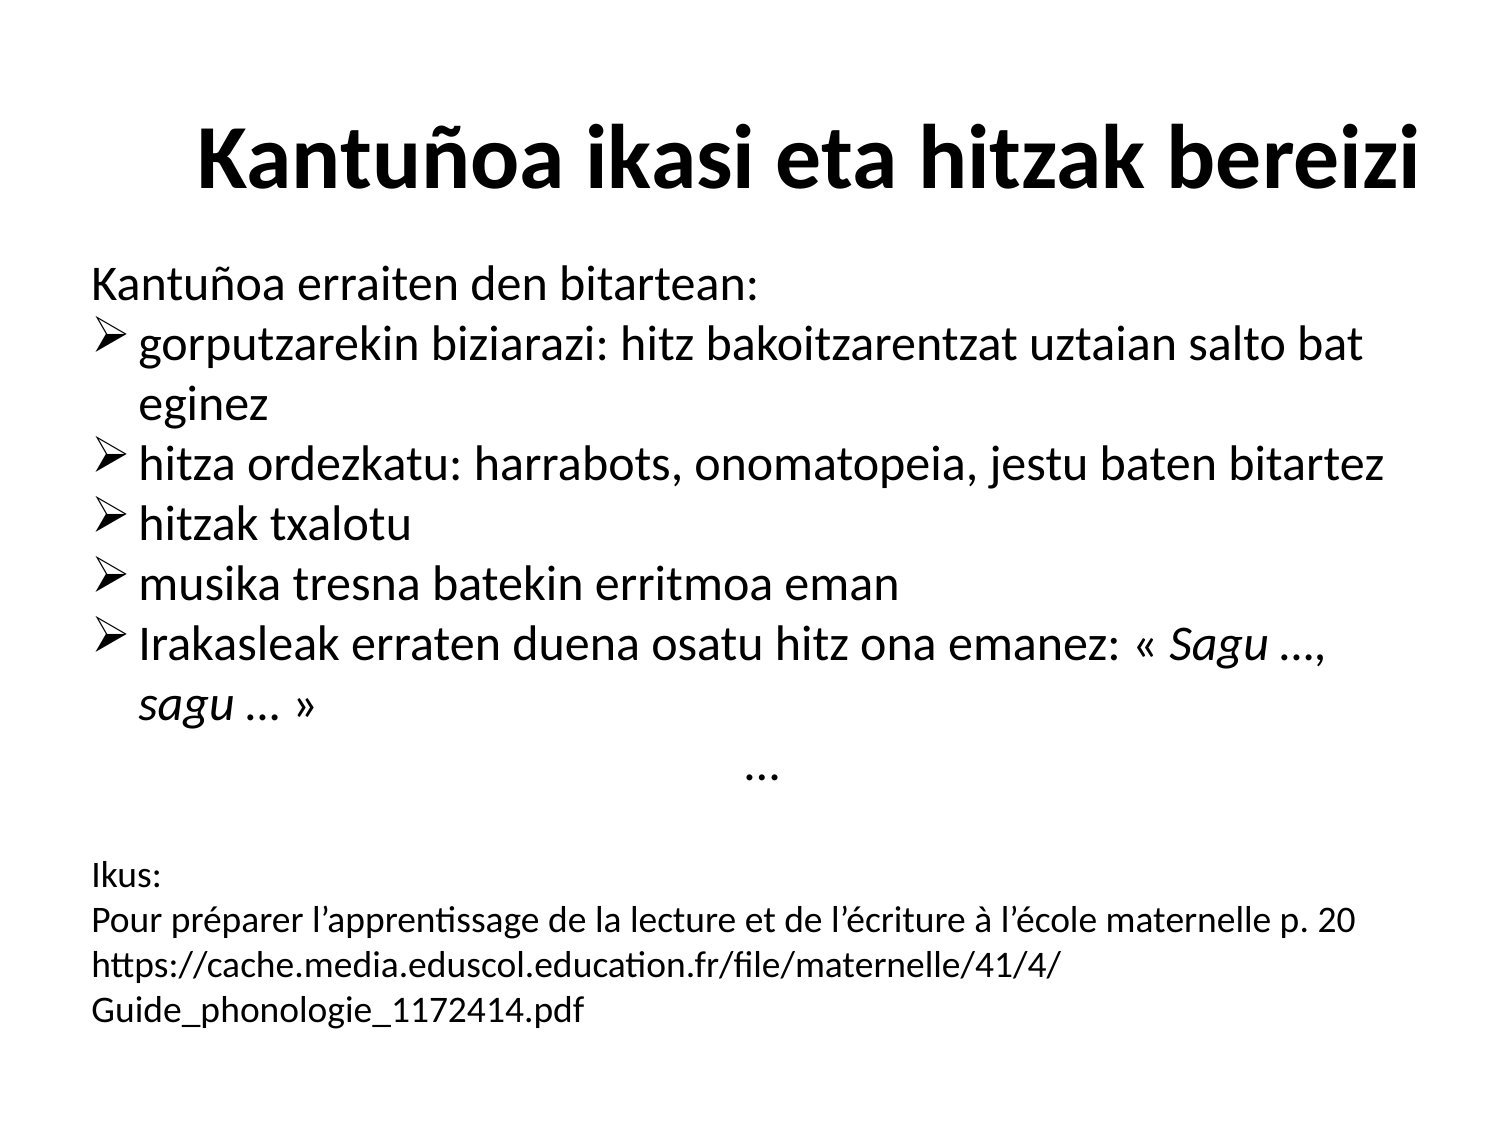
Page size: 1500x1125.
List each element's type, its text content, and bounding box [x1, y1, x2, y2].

text_box Kantuñoa ikasi eta hitzak bereizi [183, 89, 1448, 215]
text_box Ikus: Pour préparer l’apprentissage de la lecture et de l’écriture à l’école maternelle p. 20 https://cache.media.eduscol.education.fr/file/maternelle/41/4/Guide_phonologie_1172414.pdf [76, 842, 1448, 1038]
text_box Kantuñoa erraiten den bitartean: gorputzarekin biziarazi: hitz bakoitzarentzat uztaian salto bat eginez hitza ordezkatu: harrabots, onomatopeia, jestu baten bitartez hitzak txalotu musika tresna batekin erritmoa eman Irakasleak erraten duena osatu hitz ona emanez: « Sagu …, sagu … » … [76, 243, 1448, 842]
